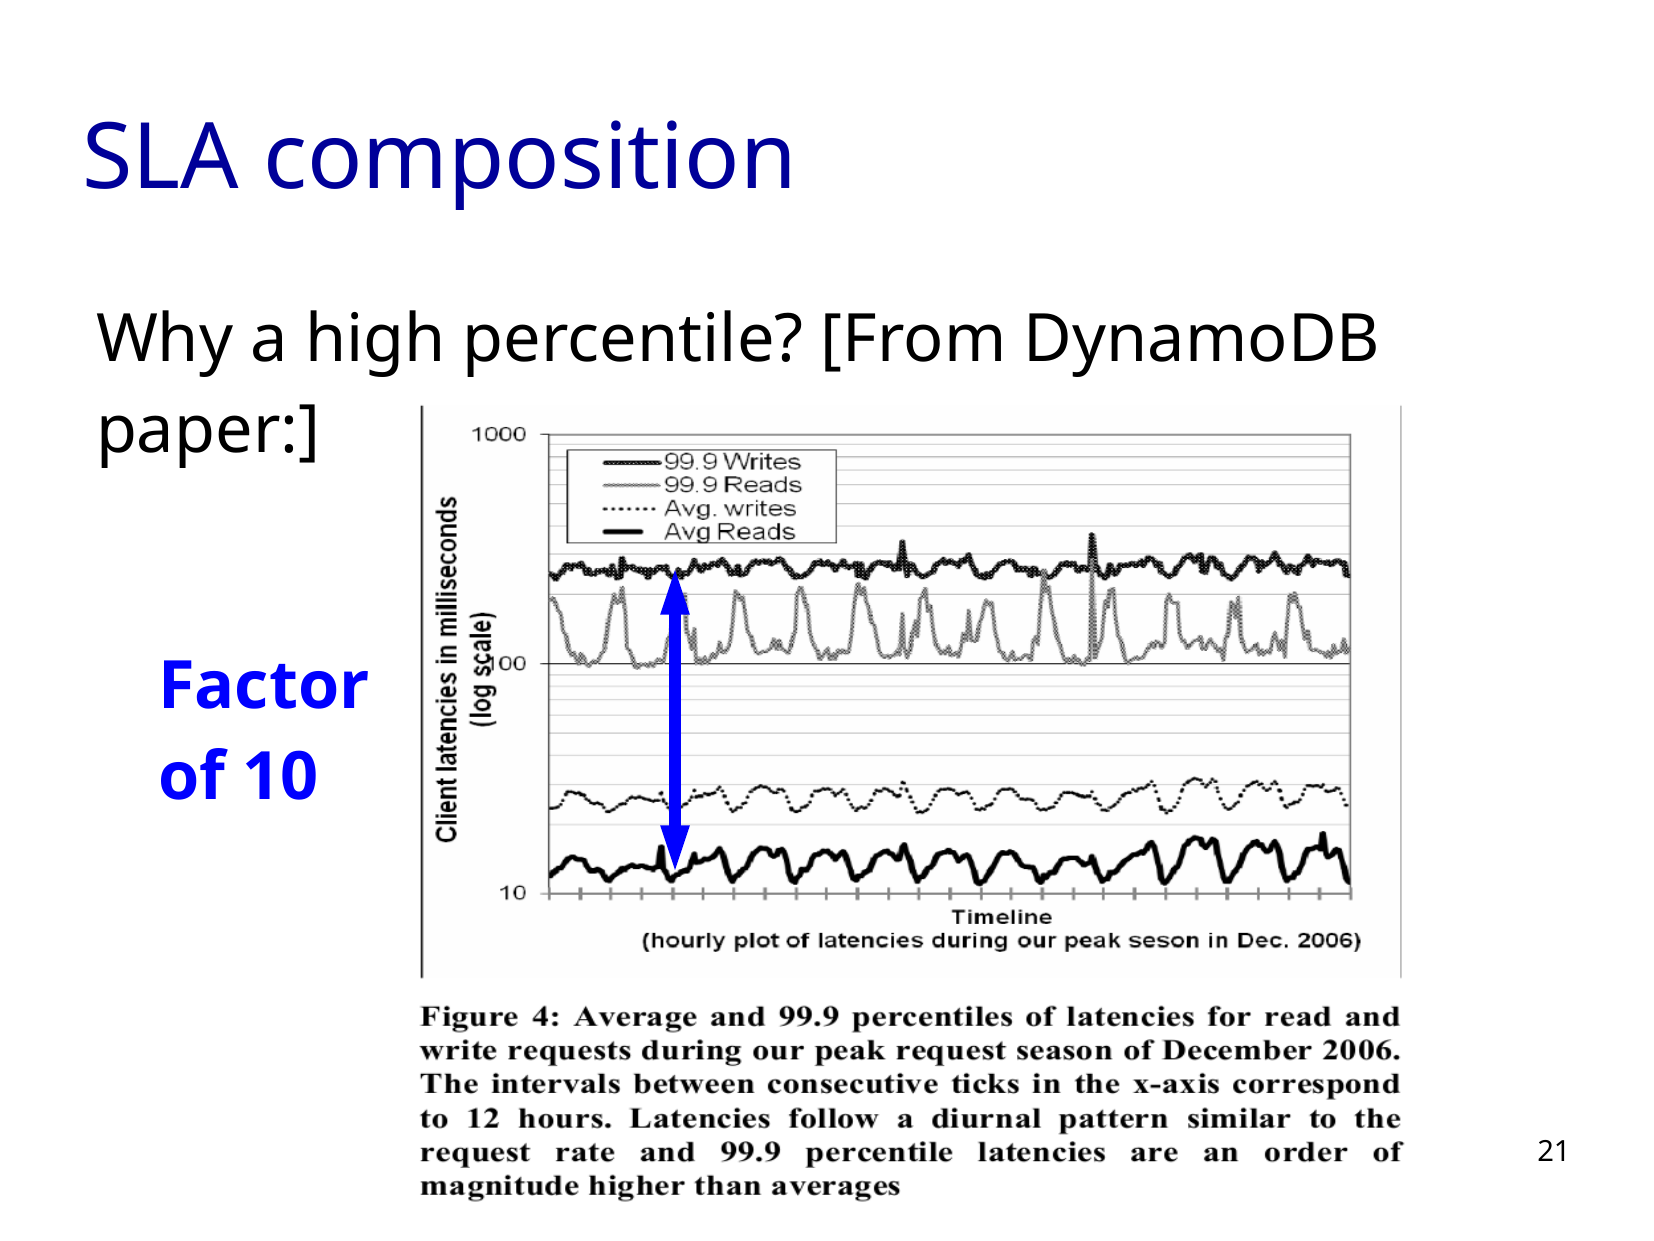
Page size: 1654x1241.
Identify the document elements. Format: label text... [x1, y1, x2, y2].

text_box Factor of 10 [143, 630, 406, 839]
title SLA composition [82, 49, 1571, 257]
list Why a high percentile? [From DynamoDB paper:] [60, 290, 1571, 1096]
picture [405, 389, 1411, 1216]
